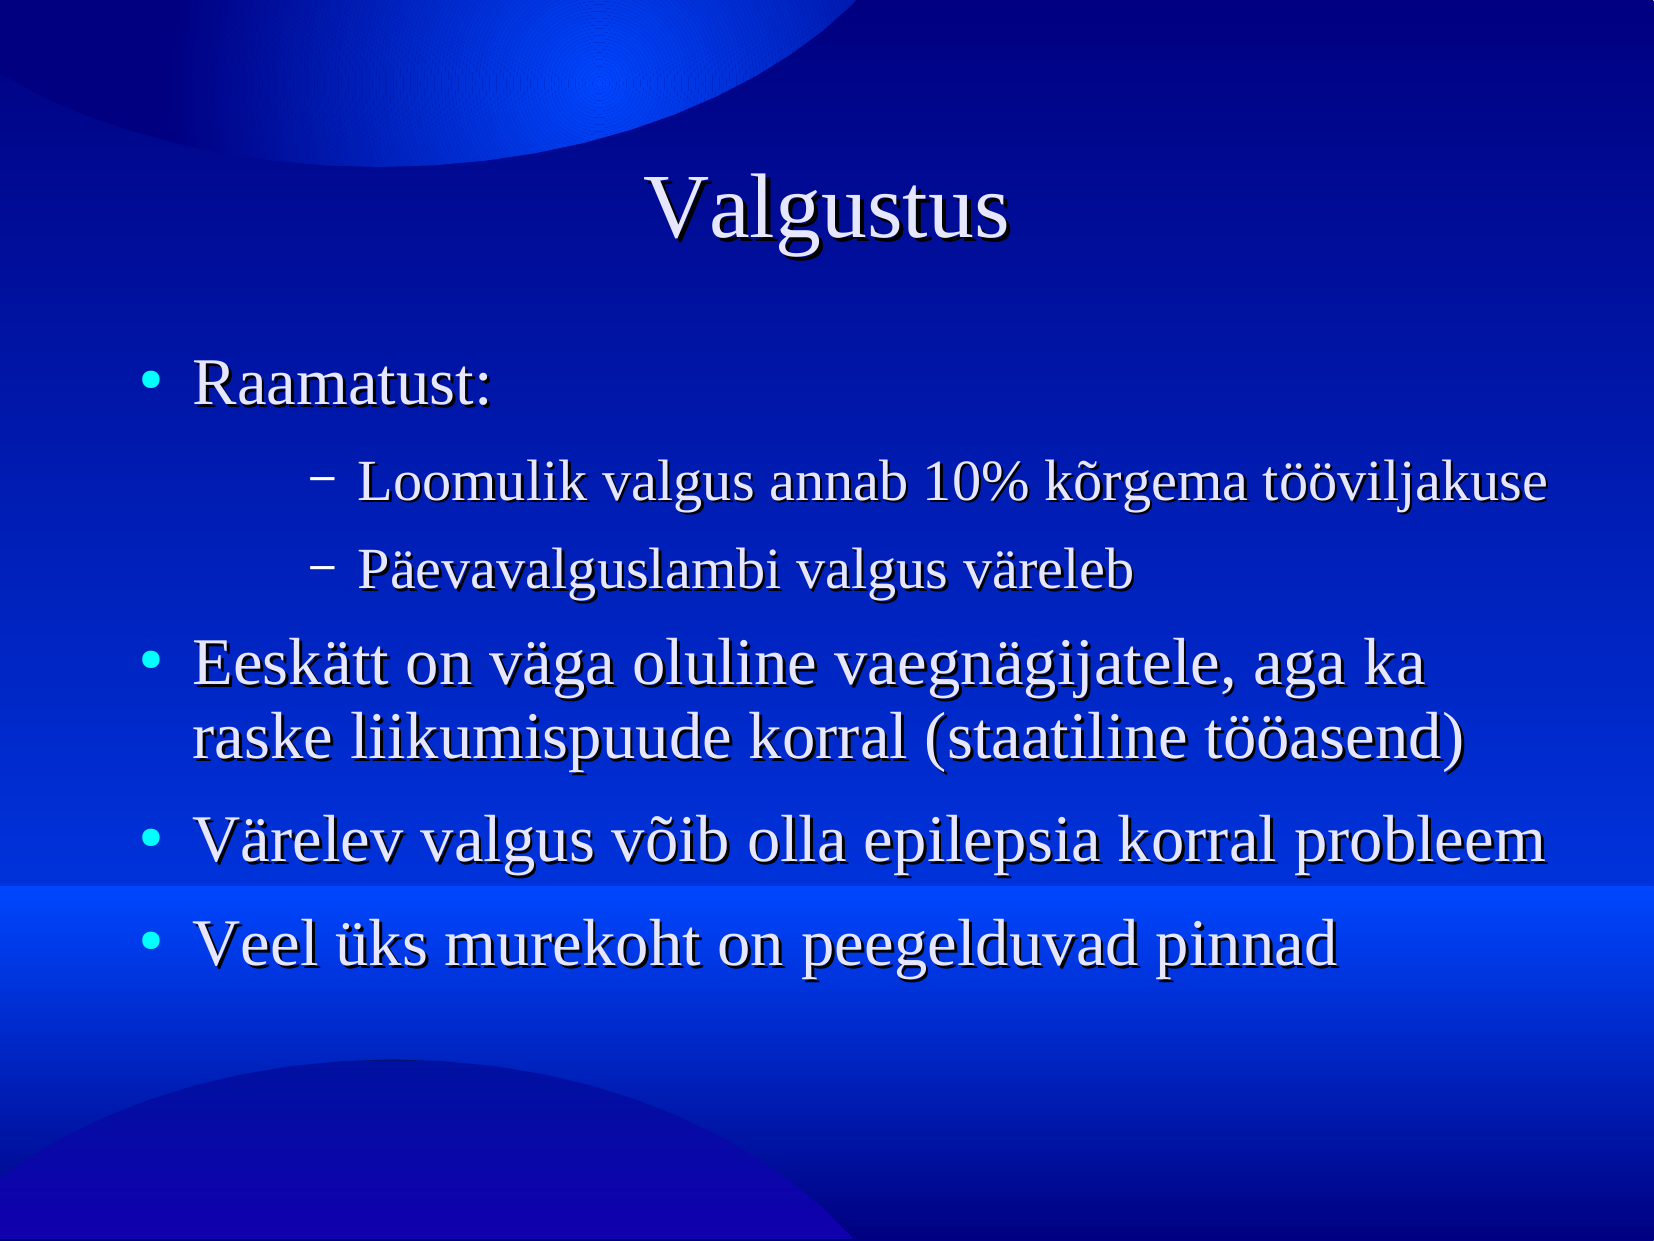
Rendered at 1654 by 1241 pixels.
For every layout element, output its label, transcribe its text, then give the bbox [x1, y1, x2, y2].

list Raamatust: Loomulik valgus annab 10% kõrgema tööviljakuse Päevavalguslambi valgus väreleb Eeskätt on väga oluline vaegnägijatele, aga ka raske liikumispuude korral (staatiline tööasend) Värelev valgus võib olla epilepsia korral probleem Veel üks murekoht on peegelduvad pinnad [121, 344, 1565, 1164]
title Valgustus [121, 102, 1534, 311]
